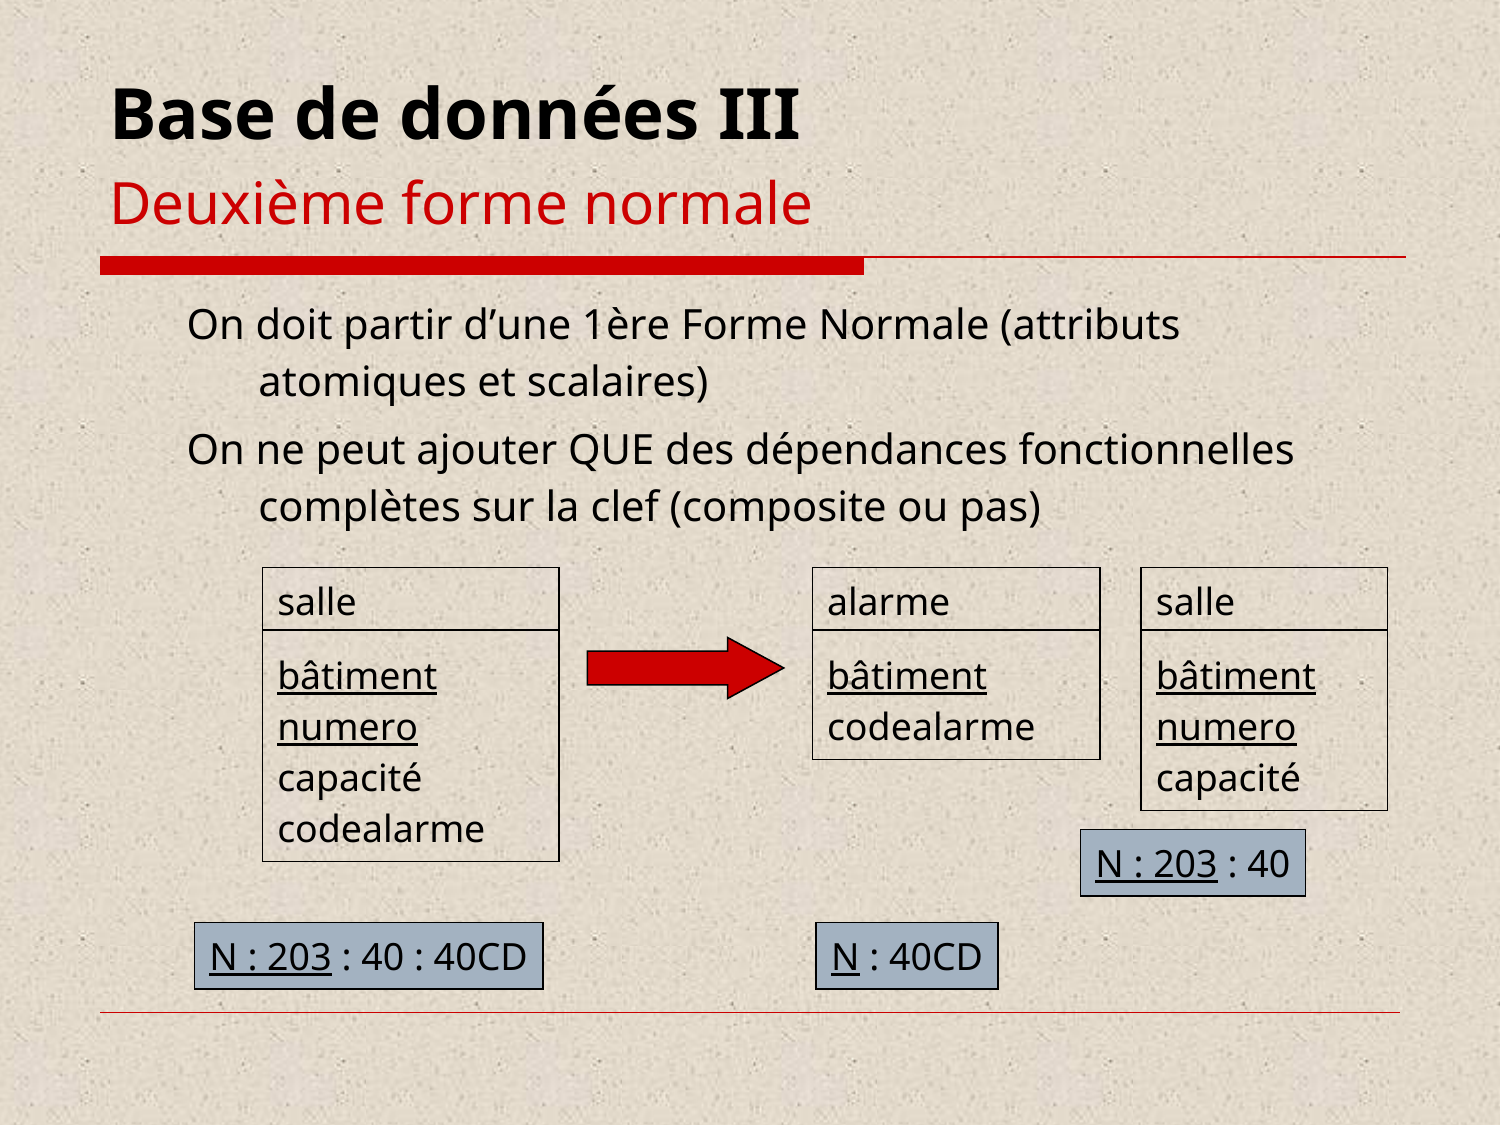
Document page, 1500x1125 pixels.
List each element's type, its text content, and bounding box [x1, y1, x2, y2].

title Base de données III Deuxième forme normale [94, 49, 1407, 250]
text_box [587, 637, 784, 699]
text_box salle bâtiment numero capacité [1141, 567, 1388, 629]
text_box N : 203 : 40 : 40CD [194, 922, 543, 989]
text_box salle bâtiment numero capacité codealarme [262, 630, 559, 862]
text_box N : 40CD [816, 922, 999, 989]
text_box alarme bâtiment codealarme [812, 567, 1101, 760]
picture [0, 0, 1500, 1125]
list On doit partir d’une 1ère Forme Normale (attributs atomiques et scalaires) On ne peut ajouter QUE des dépendances fonctionnelles complètes sur la clef (composite ou pas) [94, 287, 1407, 564]
text_box salle bâtiment numero capacité [1141, 631, 1388, 811]
text_box salle bâtiment numero capacité codealarme [262, 567, 559, 629]
text_box N : 203 : 40 [1080, 829, 1306, 897]
